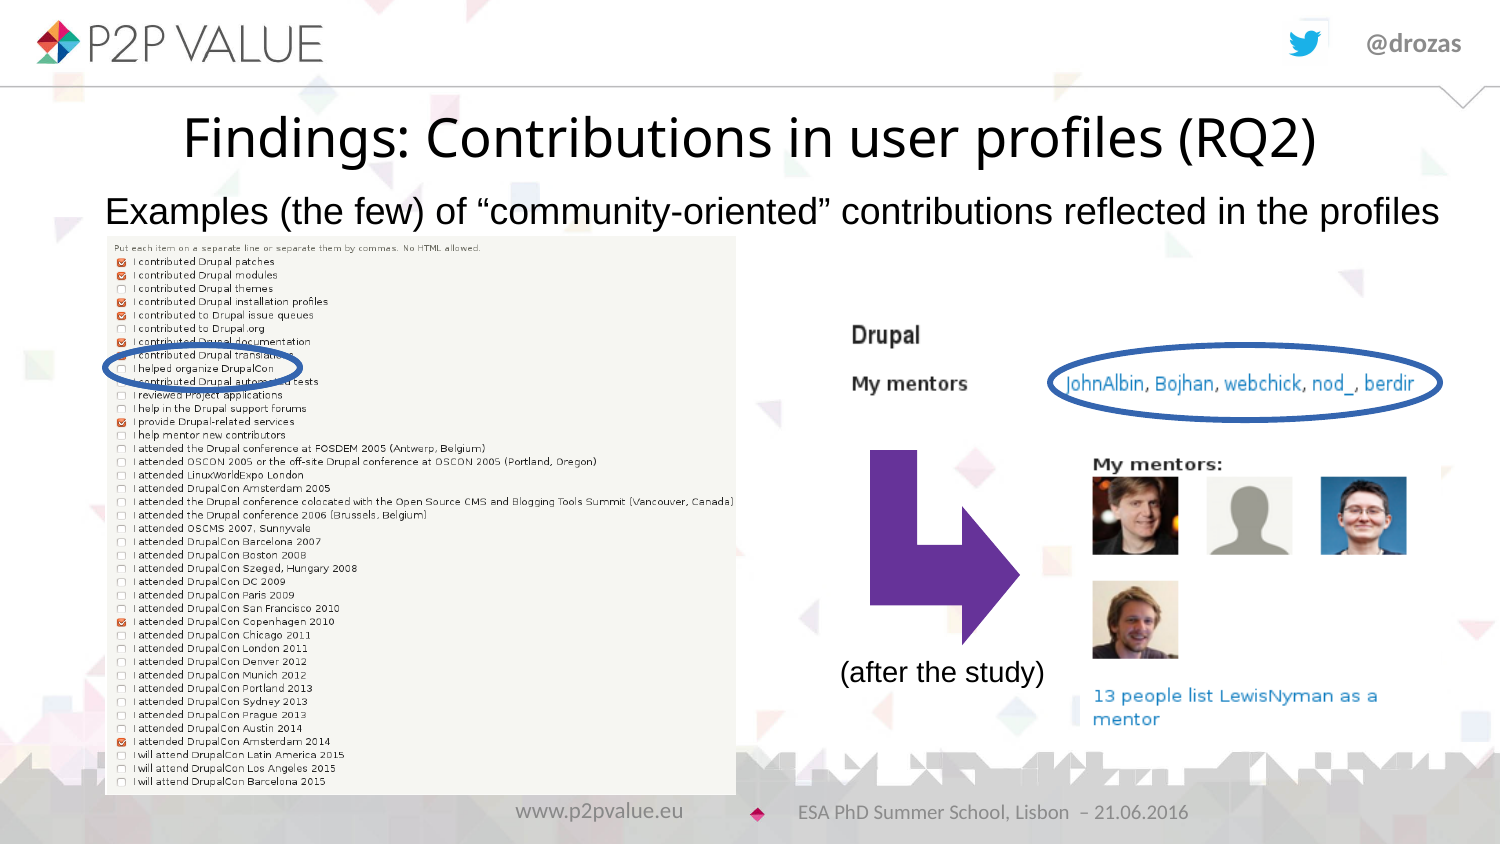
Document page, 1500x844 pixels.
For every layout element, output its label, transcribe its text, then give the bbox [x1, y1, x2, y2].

text_box (after the study) [825, 648, 1066, 696]
picture [0, 0, 1500, 92]
text_box Examples (the few) of “community-oriented” contributions reflected in the profiles [90, 183, 1500, 241]
title Findings: Contributions in user profiles (RQ2) [0, 92, 1500, 181]
picture [0, 181, 1500, 844]
text_box [870, 450, 1021, 646]
text_box @drozas [1305, 11, 1481, 72]
text_box ESA PhD Summer School, Lisbon – 21.06.2016 [784, 788, 1477, 834]
text_box www.p2pvalue.eu [509, 789, 728, 829]
